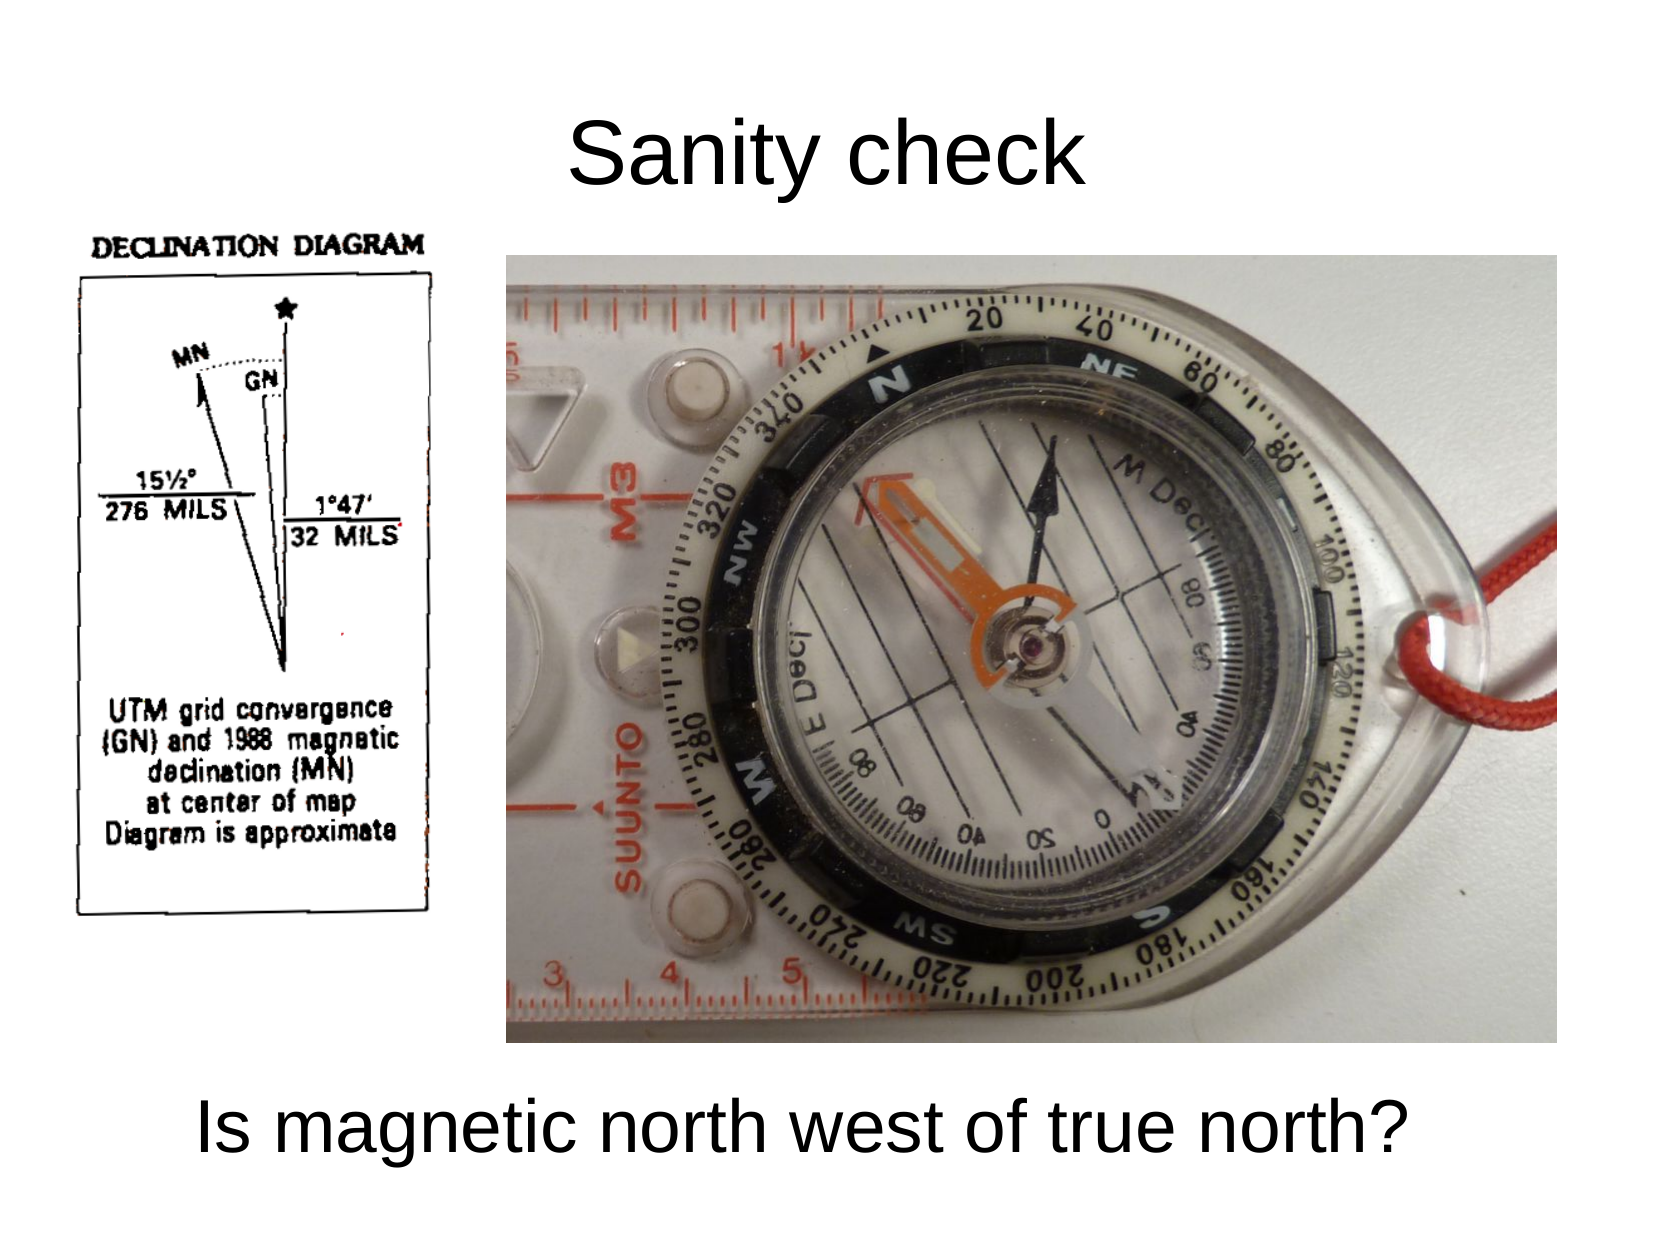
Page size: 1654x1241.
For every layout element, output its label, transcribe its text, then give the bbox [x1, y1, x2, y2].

picture [61, 215, 452, 936]
text_box Is magnetic north west of true north? [179, 1077, 1427, 1177]
picture [506, 255, 1557, 1043]
title Sanity check [82, 49, 1571, 257]
